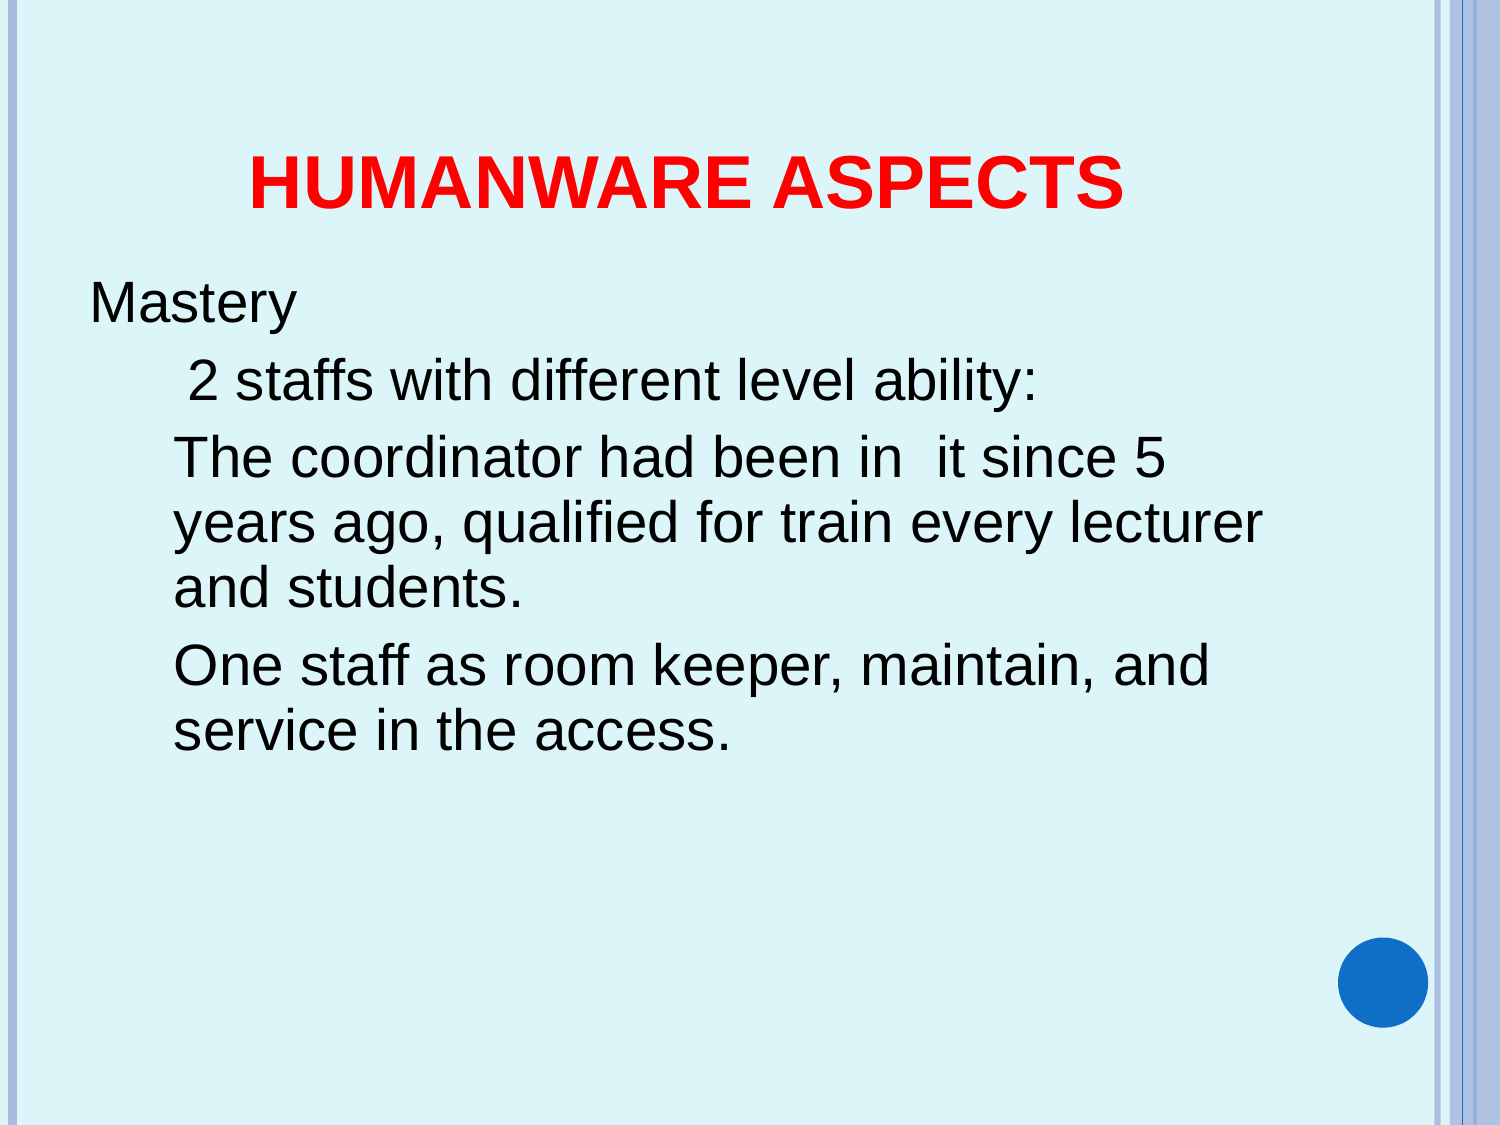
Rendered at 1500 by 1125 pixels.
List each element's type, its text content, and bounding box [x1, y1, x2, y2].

title HUMANWARE ASPECTS [74, 44, 1300, 233]
list Mastery 2 staffs with different level ability: The coordinator had been in it since 5 years ago, qualified for train every lecturer and students. One staff as room keeper, maintain, and service in the access. [74, 262, 1300, 1063]
